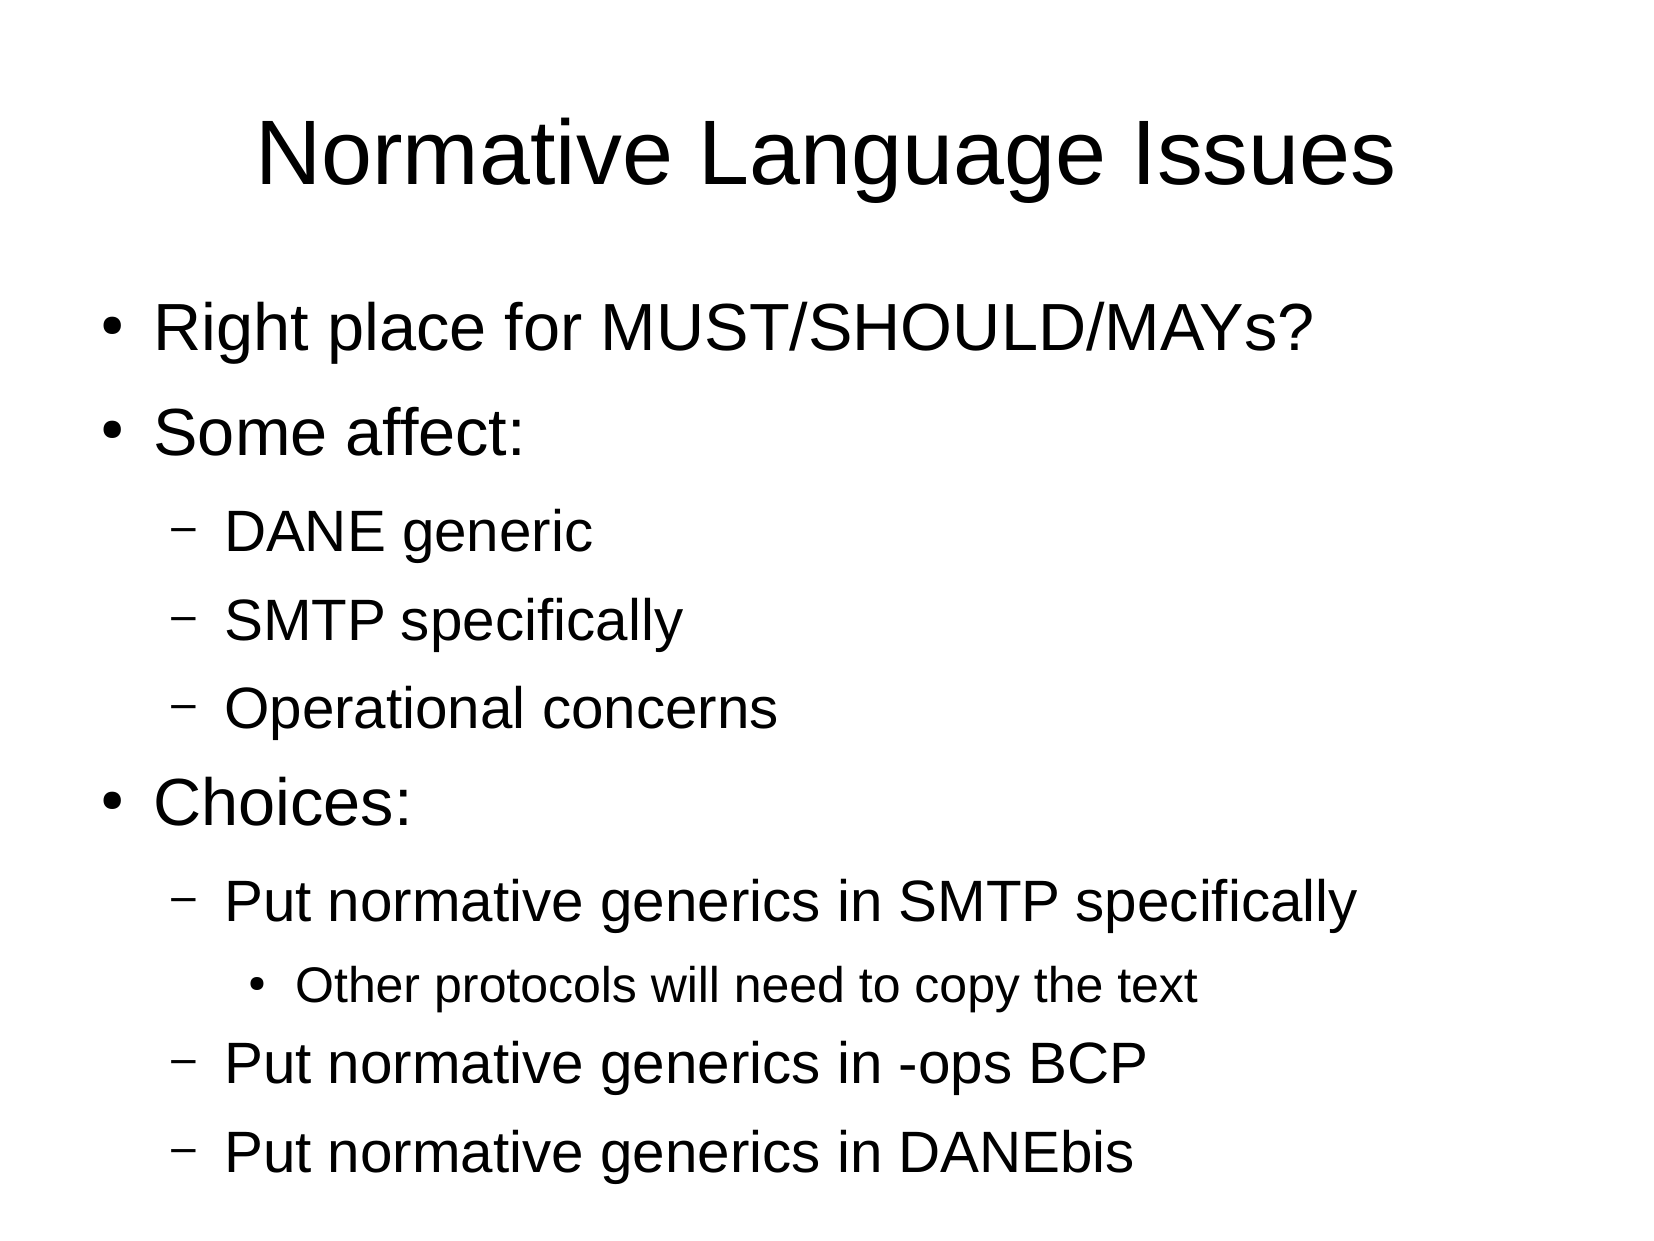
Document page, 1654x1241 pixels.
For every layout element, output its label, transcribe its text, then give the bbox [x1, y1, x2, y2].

list Right place for MUST/SHOULD/MAYs? Some affect: DANE generic SMTP specifically Operational concerns Choices: Put normative generics in SMTP specifically Other protocols will need to copy the text Put normative generics in -ops BCP Put normative generics in DANEbis [82, 290, 1571, 1216]
title Normative Language Issues [82, 49, 1571, 257]
